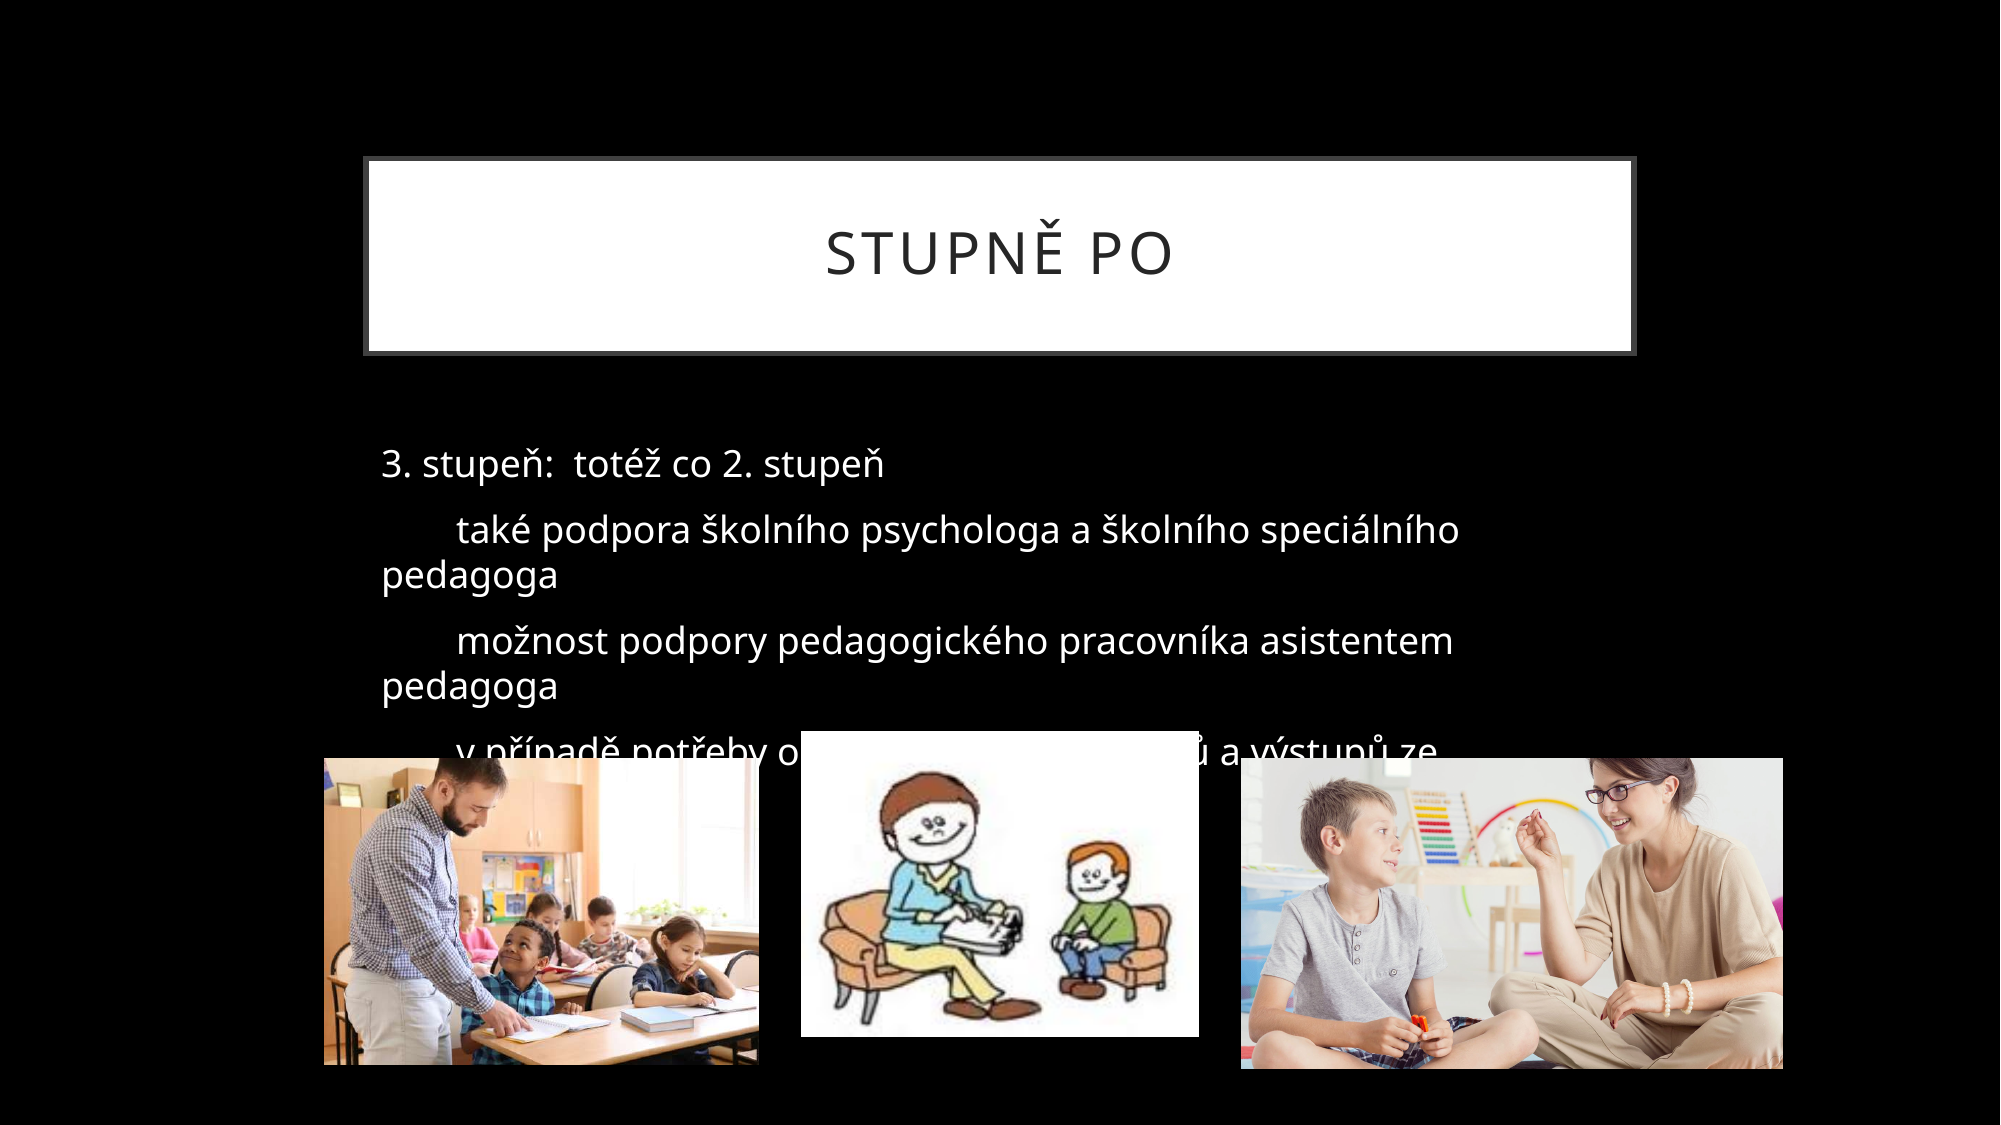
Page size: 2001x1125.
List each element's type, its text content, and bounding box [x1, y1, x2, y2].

picture [801, 731, 1199, 1037]
list 3. stupeň: totéž co 2. stupeň také podpora školního psychologa a školního speciálního pedagoga možnost podpory pedagogického pracovníka asistentem pedagoga v případě potřeby obsahuje úpravy obsahů a výstupů ze vzdělávání žáka [366, 432, 1634, 942]
picture [324, 758, 759, 1065]
title Stupně po [366, 158, 1634, 354]
picture [1241, 758, 1783, 1069]
